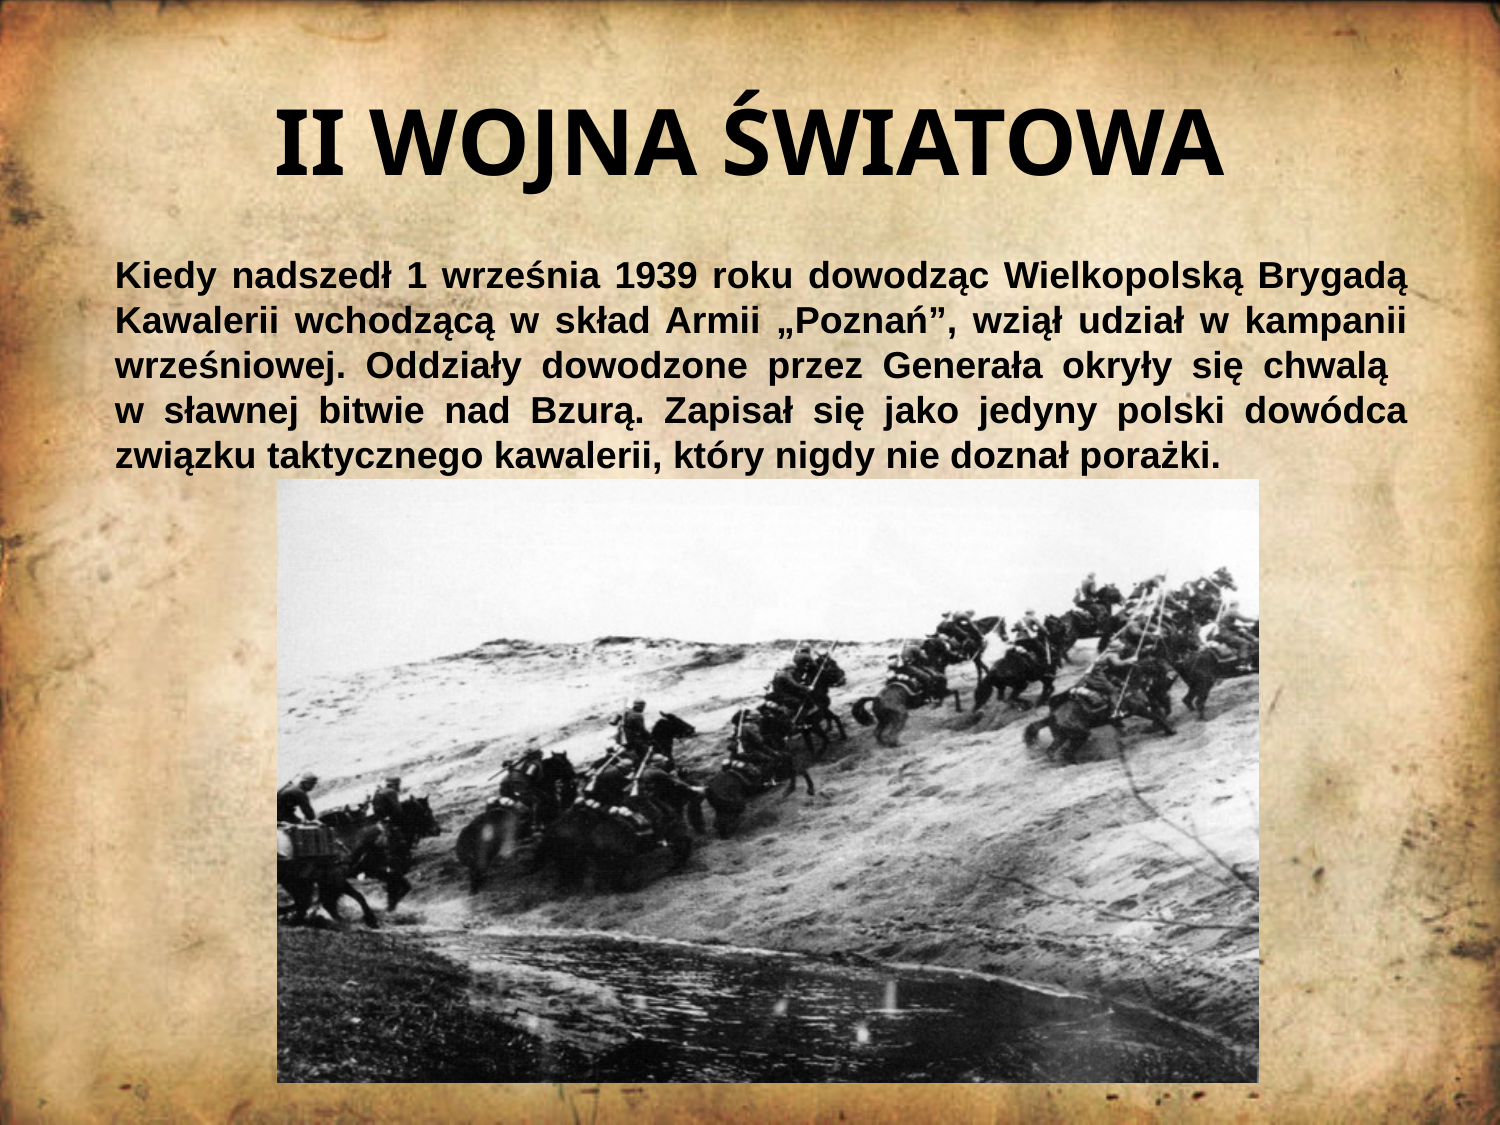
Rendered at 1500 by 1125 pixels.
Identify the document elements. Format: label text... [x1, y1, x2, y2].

title II WOJNA SWIATOWA [75, 45, 1425, 233]
text_box ´ [714, 54, 780, 195]
picture [0, 0, 1500, 1125]
text_box Kiedy nadszedł 1 września 1939 roku dowodząc Wielkopolską Brygadą Kawalerii wchodzącą w skład Armii „Poznań”, wziął udział w kampanii wrześniowej. Oddziały dowodzone przez Generała okryły się chwalą w sławnej bitwie nad Bzurą. Zapisał się jako jedyny polski dowódca związku taktycznego kawalerii, który nigdy nie doznał porażki. [100, 243, 1424, 548]
